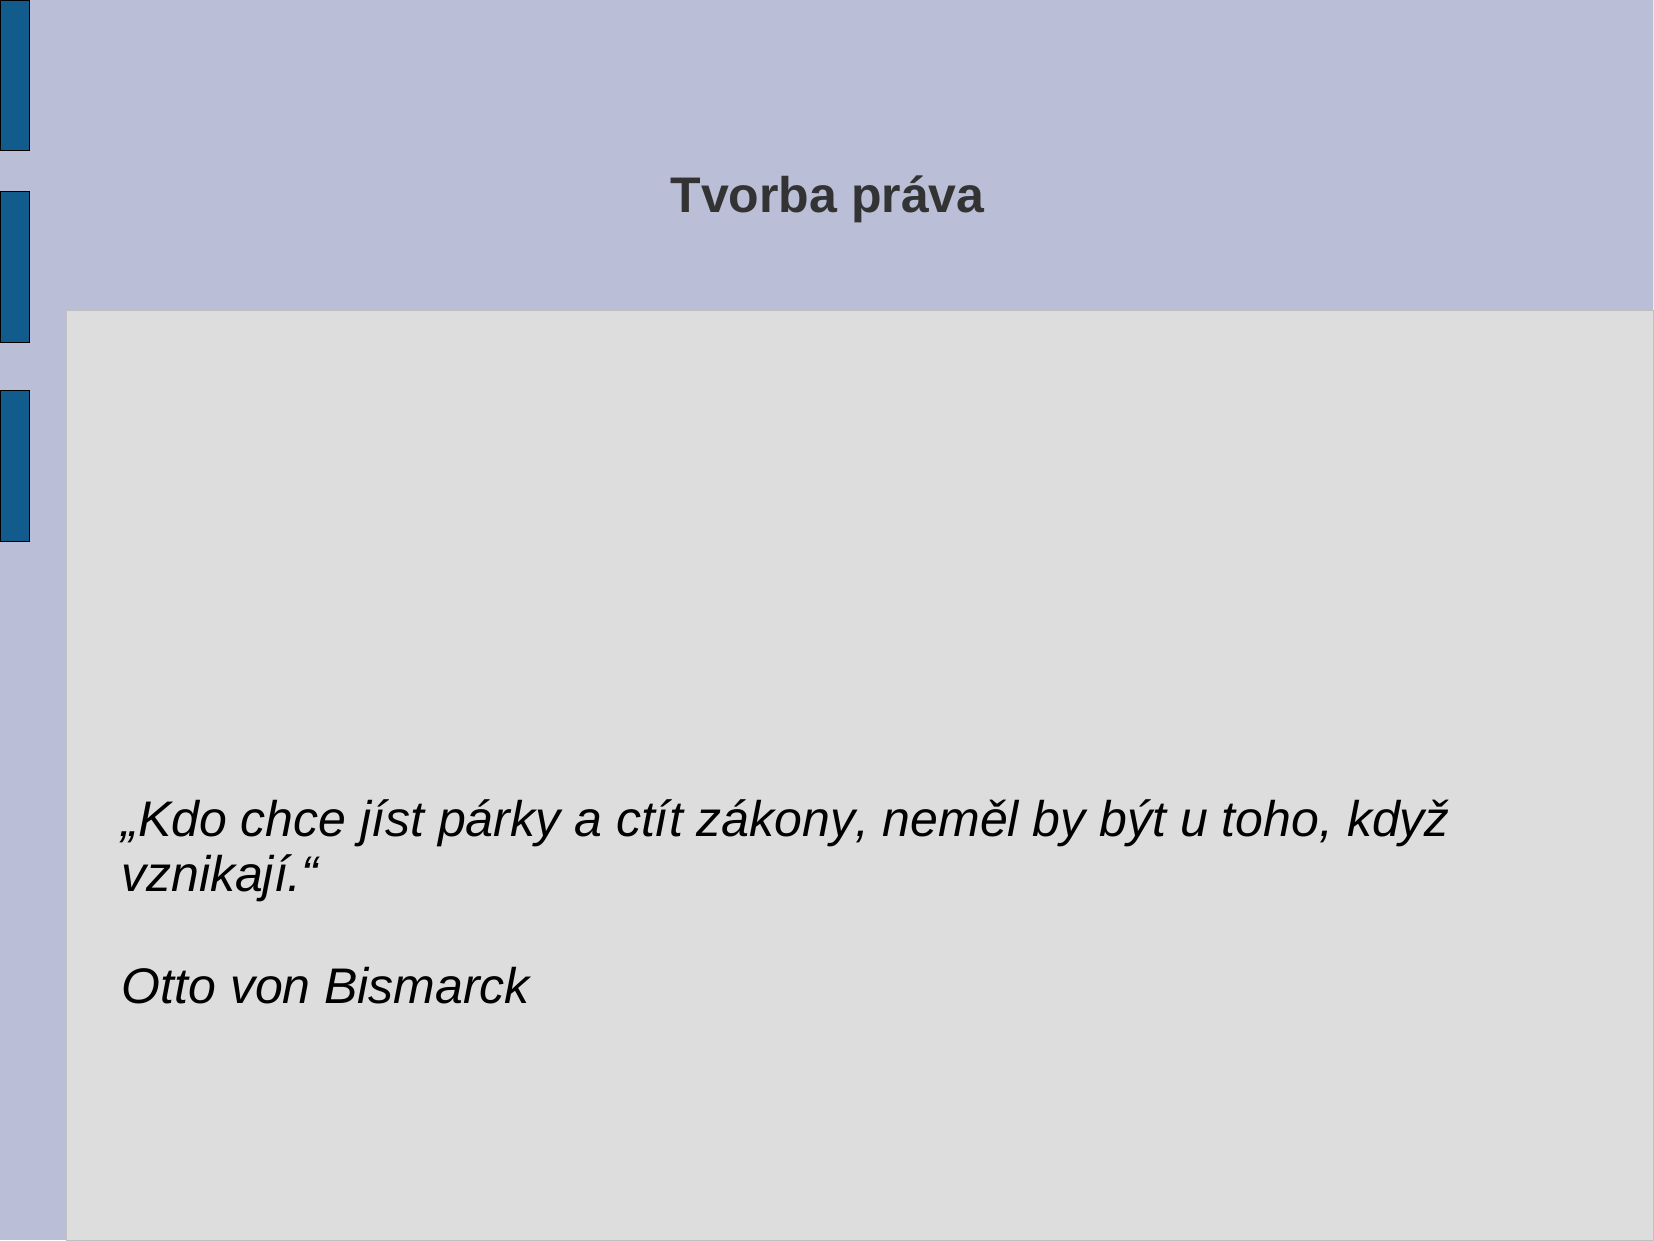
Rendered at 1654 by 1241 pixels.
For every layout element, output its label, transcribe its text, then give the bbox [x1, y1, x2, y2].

list „Kdo chce jíst párky a ctít zákony, neměl by být u toho, když vznikají.“ Otto von Bismarck [121, 344, 1534, 1127]
title Tvorba práva [121, 91, 1534, 299]
